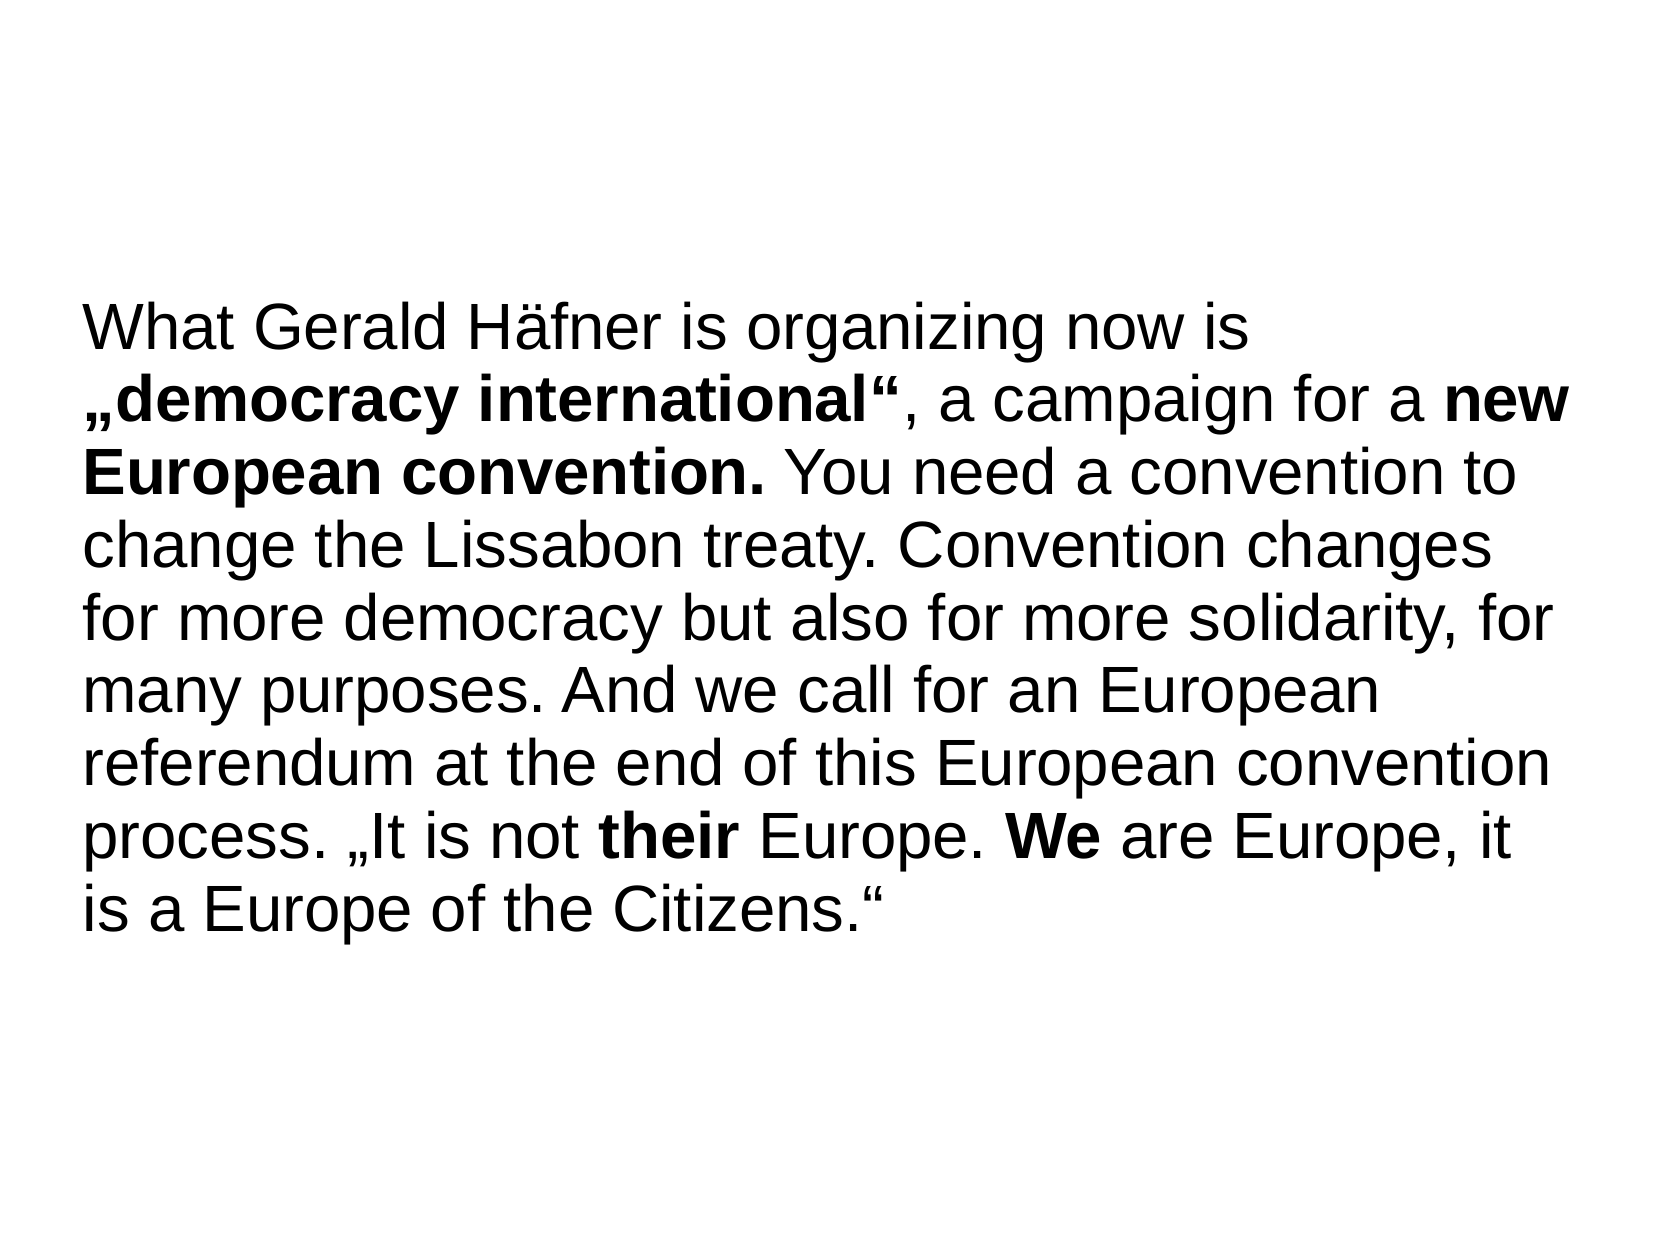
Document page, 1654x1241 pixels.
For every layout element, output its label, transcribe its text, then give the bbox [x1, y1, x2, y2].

list What Gerald Häfner is organizing now is „democracy international“, a campaign for a new European convention. You need a convention to change the Lissabon treaty. Convention changes for more democracy but also for more solidarity, for many purposes. And we call for an European referendum at the end of this European convention process. „It is not their Europe. We are Europe, it is a Europe of the Citizens.“ [82, 290, 1571, 1010]
